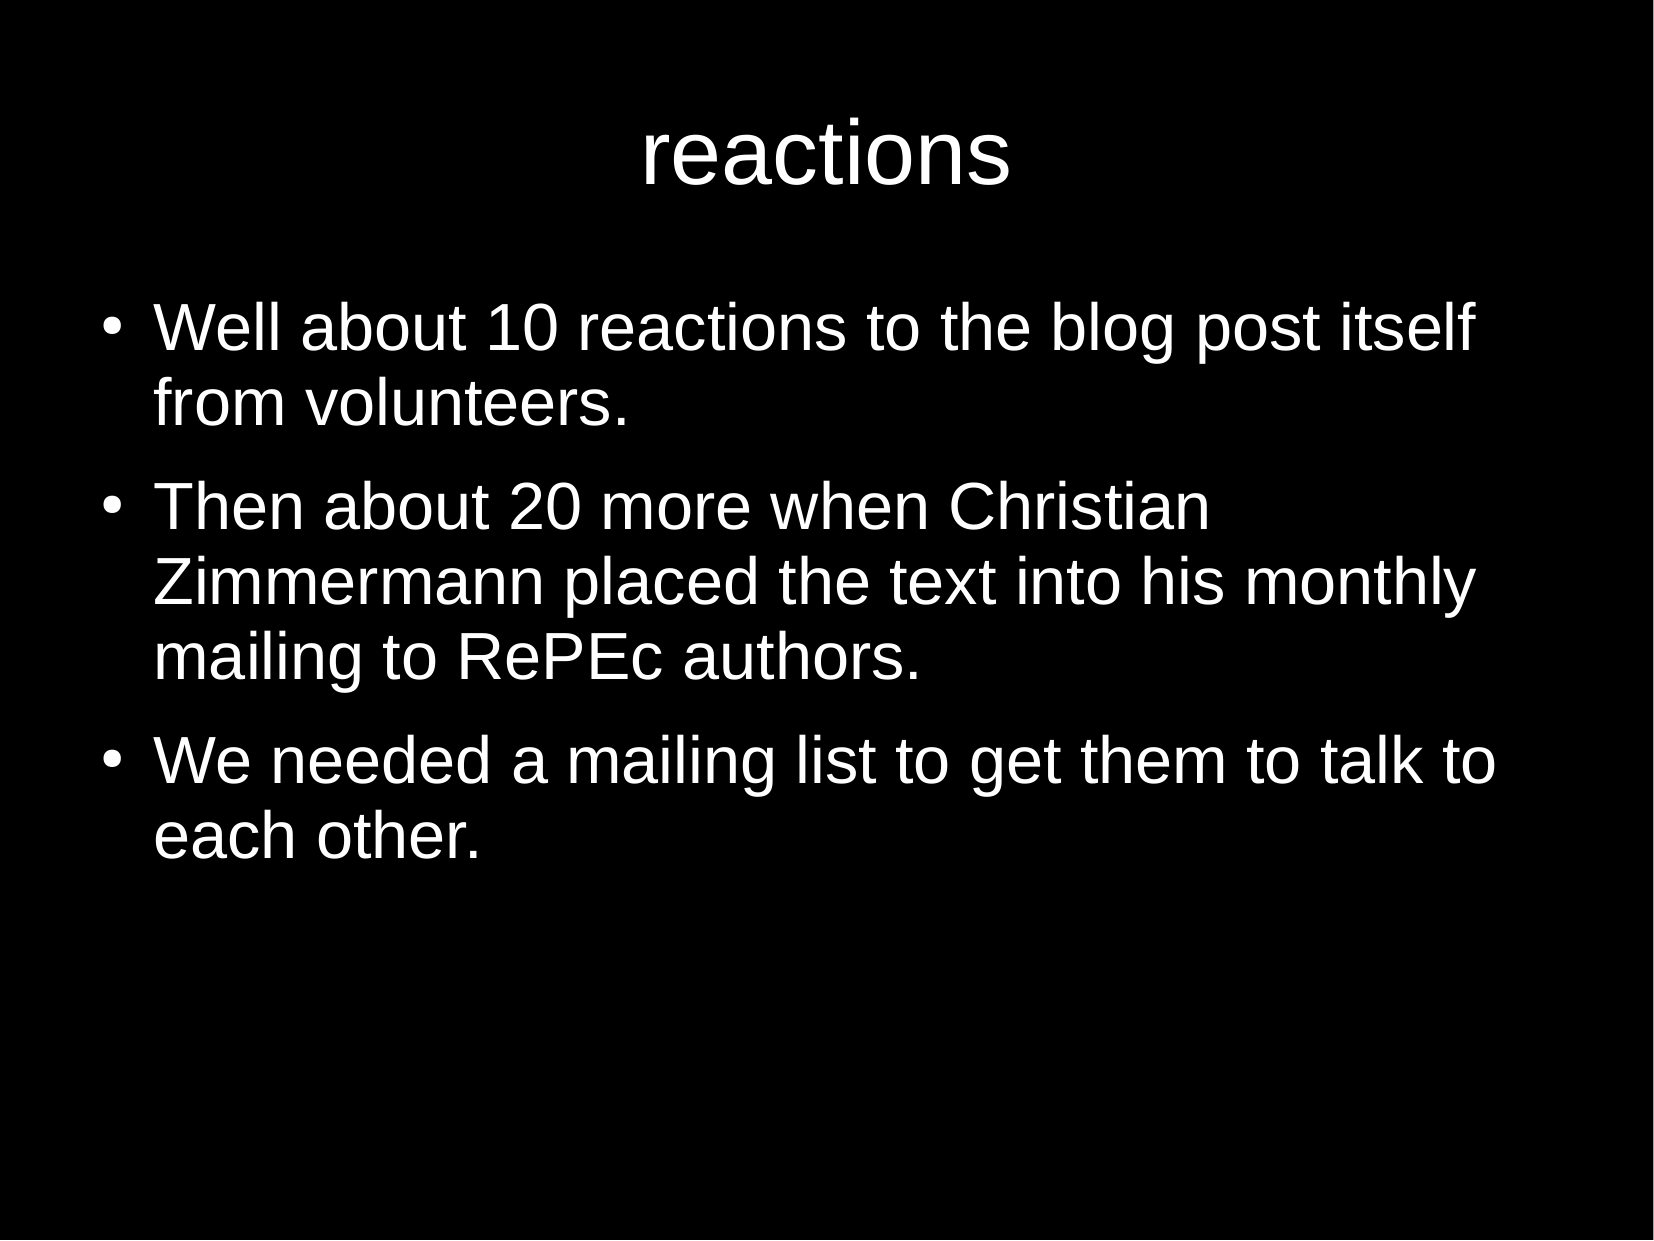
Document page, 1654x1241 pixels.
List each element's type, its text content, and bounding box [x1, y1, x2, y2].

title reactions [82, 49, 1571, 257]
list Well about 10 reactions to the blog post itself from volunteers. Then about 20 more when Christian Zimmermann placed the text into his monthly mailing to RePEc authors. We needed a mailing list to get them to talk to each other. [82, 290, 1571, 1010]
